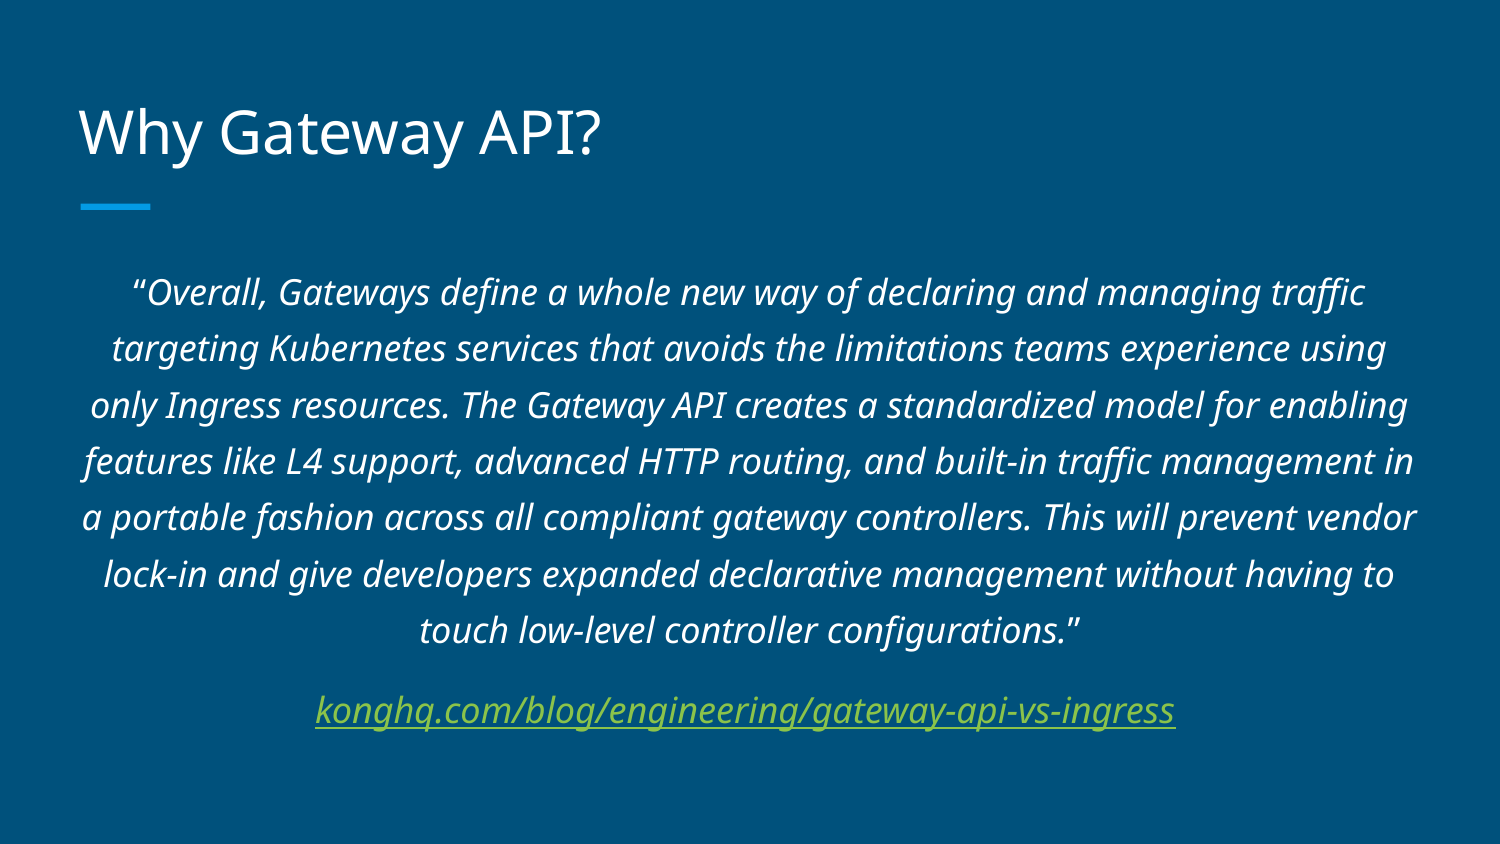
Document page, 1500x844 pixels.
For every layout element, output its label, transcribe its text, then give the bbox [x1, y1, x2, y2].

list “Overall, Gateways define a whole new way of declaring and managing traffic targeting Kubernetes services that avoids the limitations teams experience using only Ingress resources. The Gateway API creates a standardized model for enabling features like L4 support, advanced HTTP routing, and built-in traffic management in a portable fashion across all compliant gateway controllers. This will prevent vendor lock-in and give developers expanded declarative management without having to touch low-level controller configurations.” konghq.com/blog/engineering/gateway-api-vs-ingress [63, 244, 1437, 750]
title Why Gateway API? [63, 75, 1437, 188]
